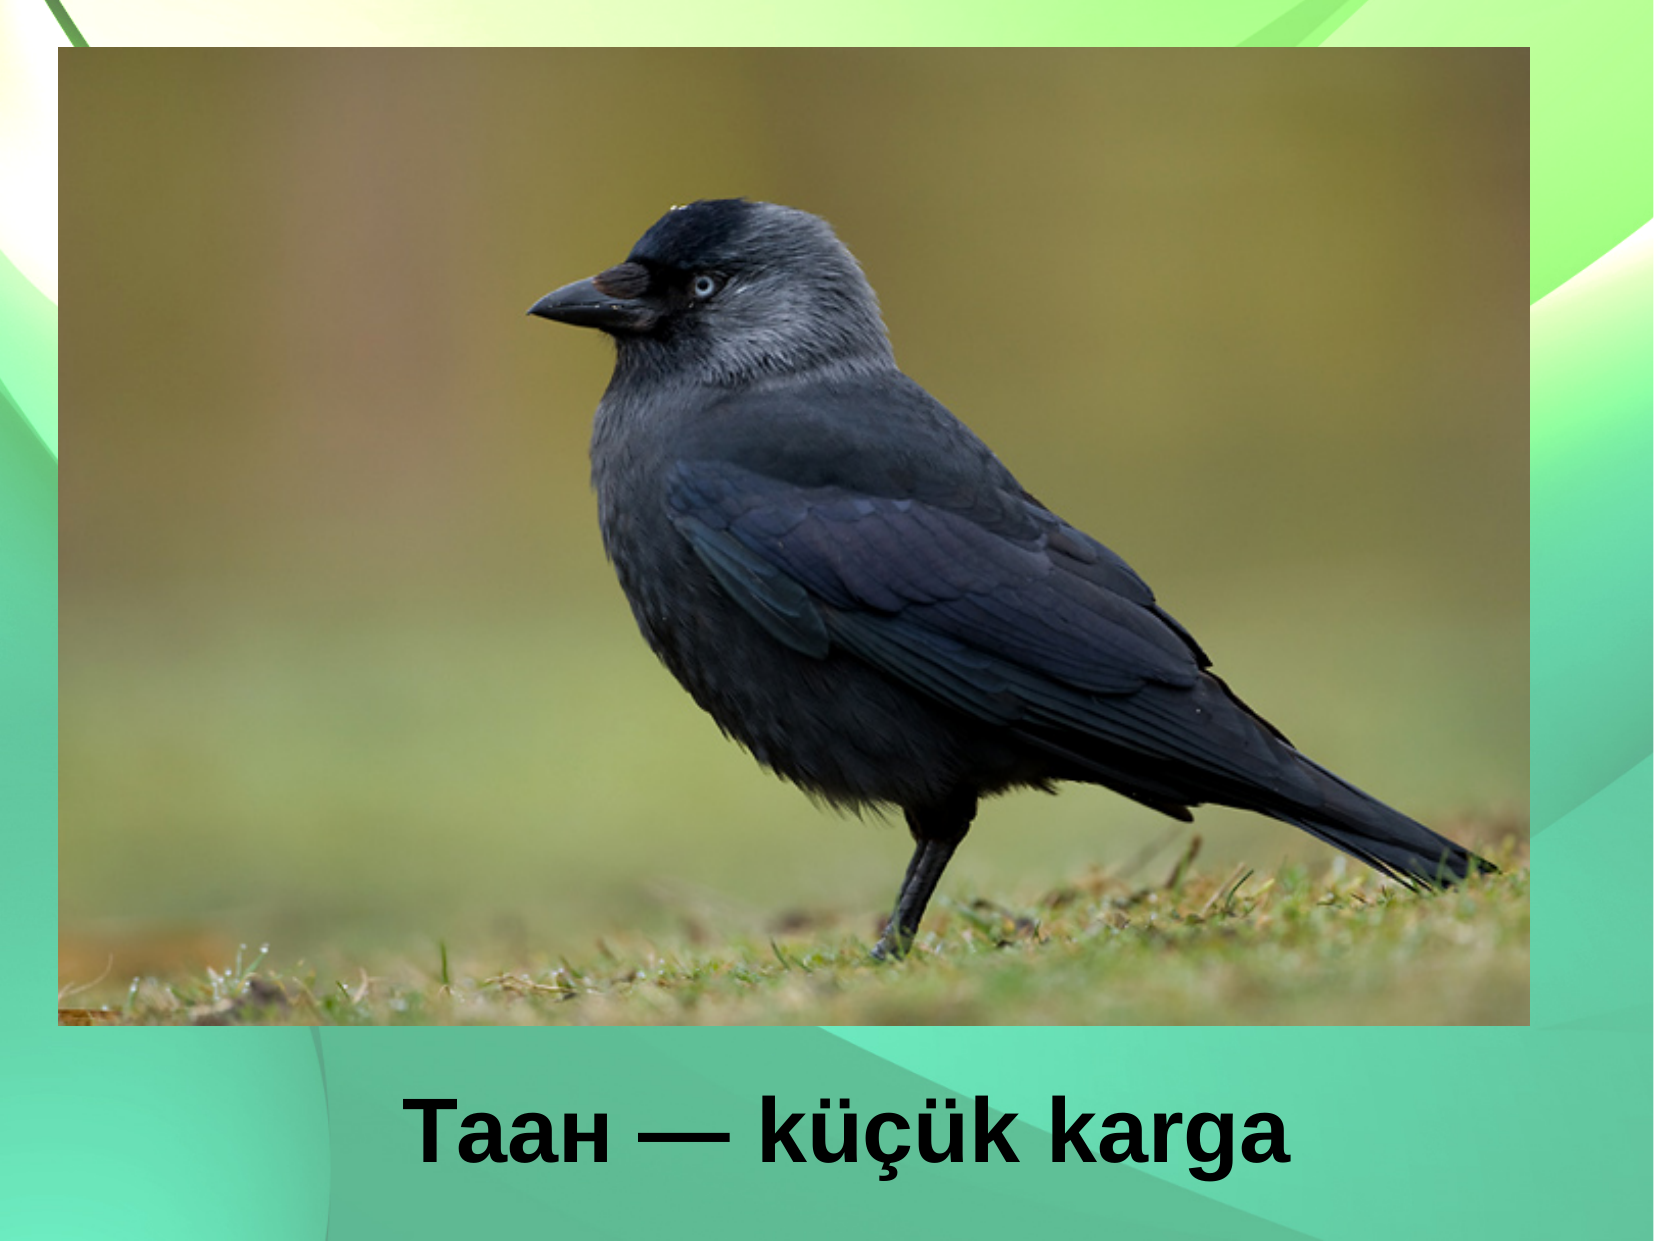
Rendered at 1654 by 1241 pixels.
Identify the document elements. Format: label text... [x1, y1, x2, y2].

picture [0, 0, 1654, 1241]
list Таан — küçük karga [357, 1062, 1337, 1186]
